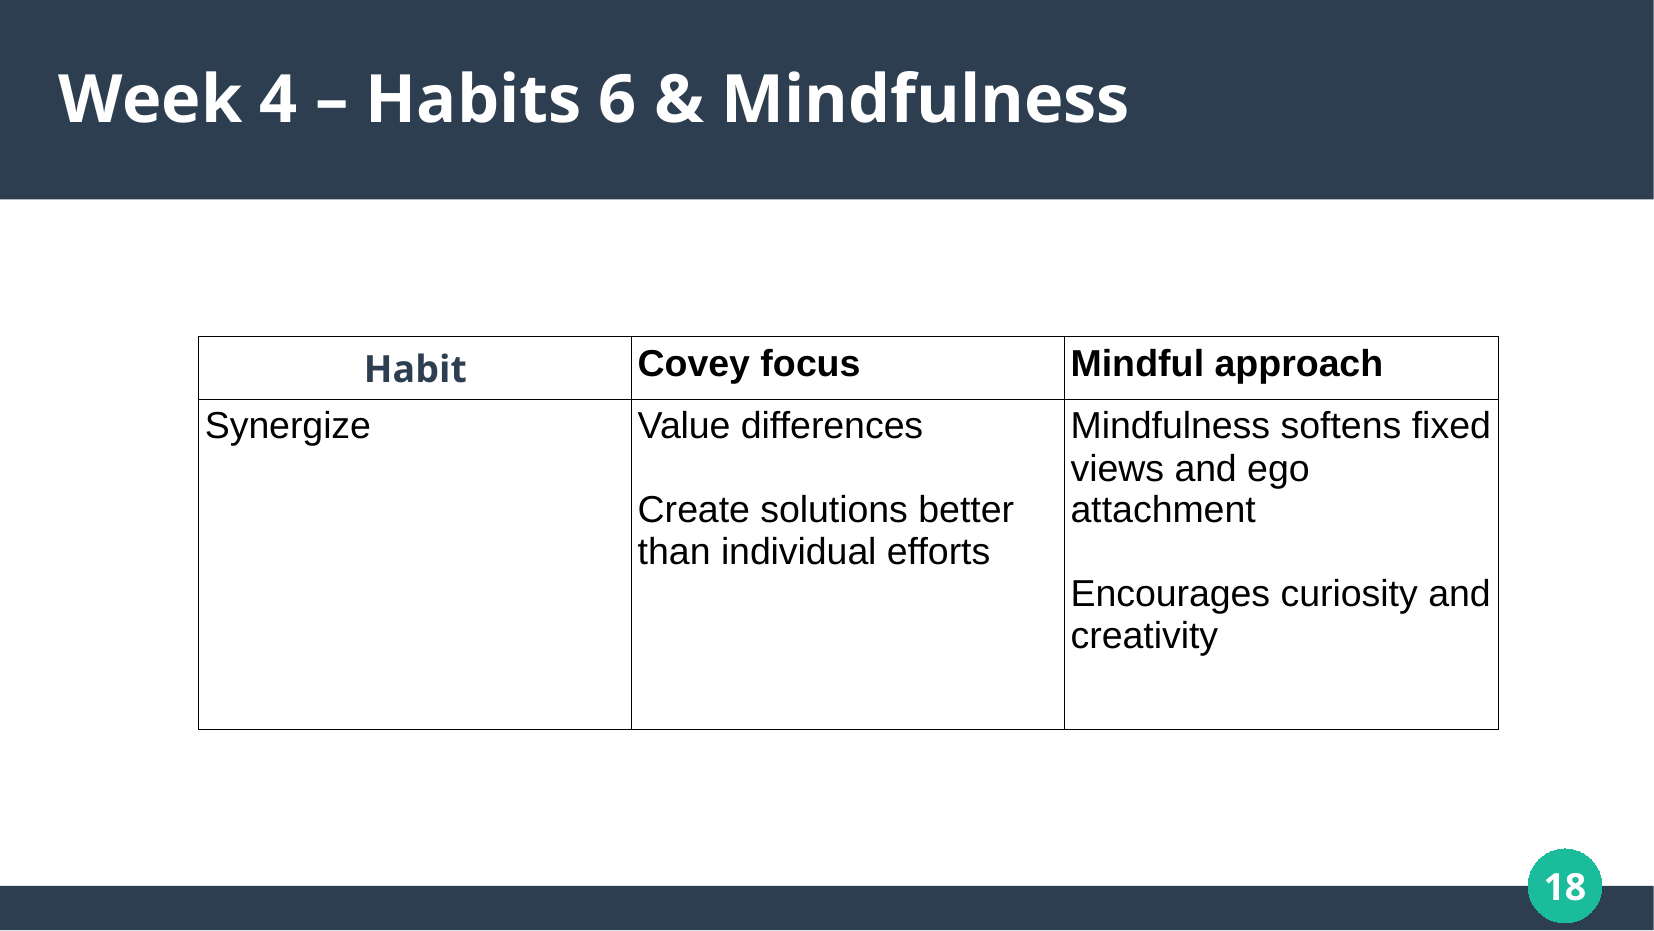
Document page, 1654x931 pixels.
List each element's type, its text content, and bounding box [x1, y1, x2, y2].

table_cell Synergize [199, 400, 631, 729]
title Week 4 – Habits 6 & Mindfulness [59, 37, 1595, 156]
table_cell Value differences Create solutions better than individual efforts [632, 400, 1064, 729]
table_header Habit [199, 337, 631, 399]
table_cell Mindfulness softens fixed views and ego attachment Encourages curiosity and creativity [1065, 400, 1498, 729]
table_header Covey focus [632, 337, 1064, 399]
table_header Mindful approach [1065, 337, 1498, 399]
